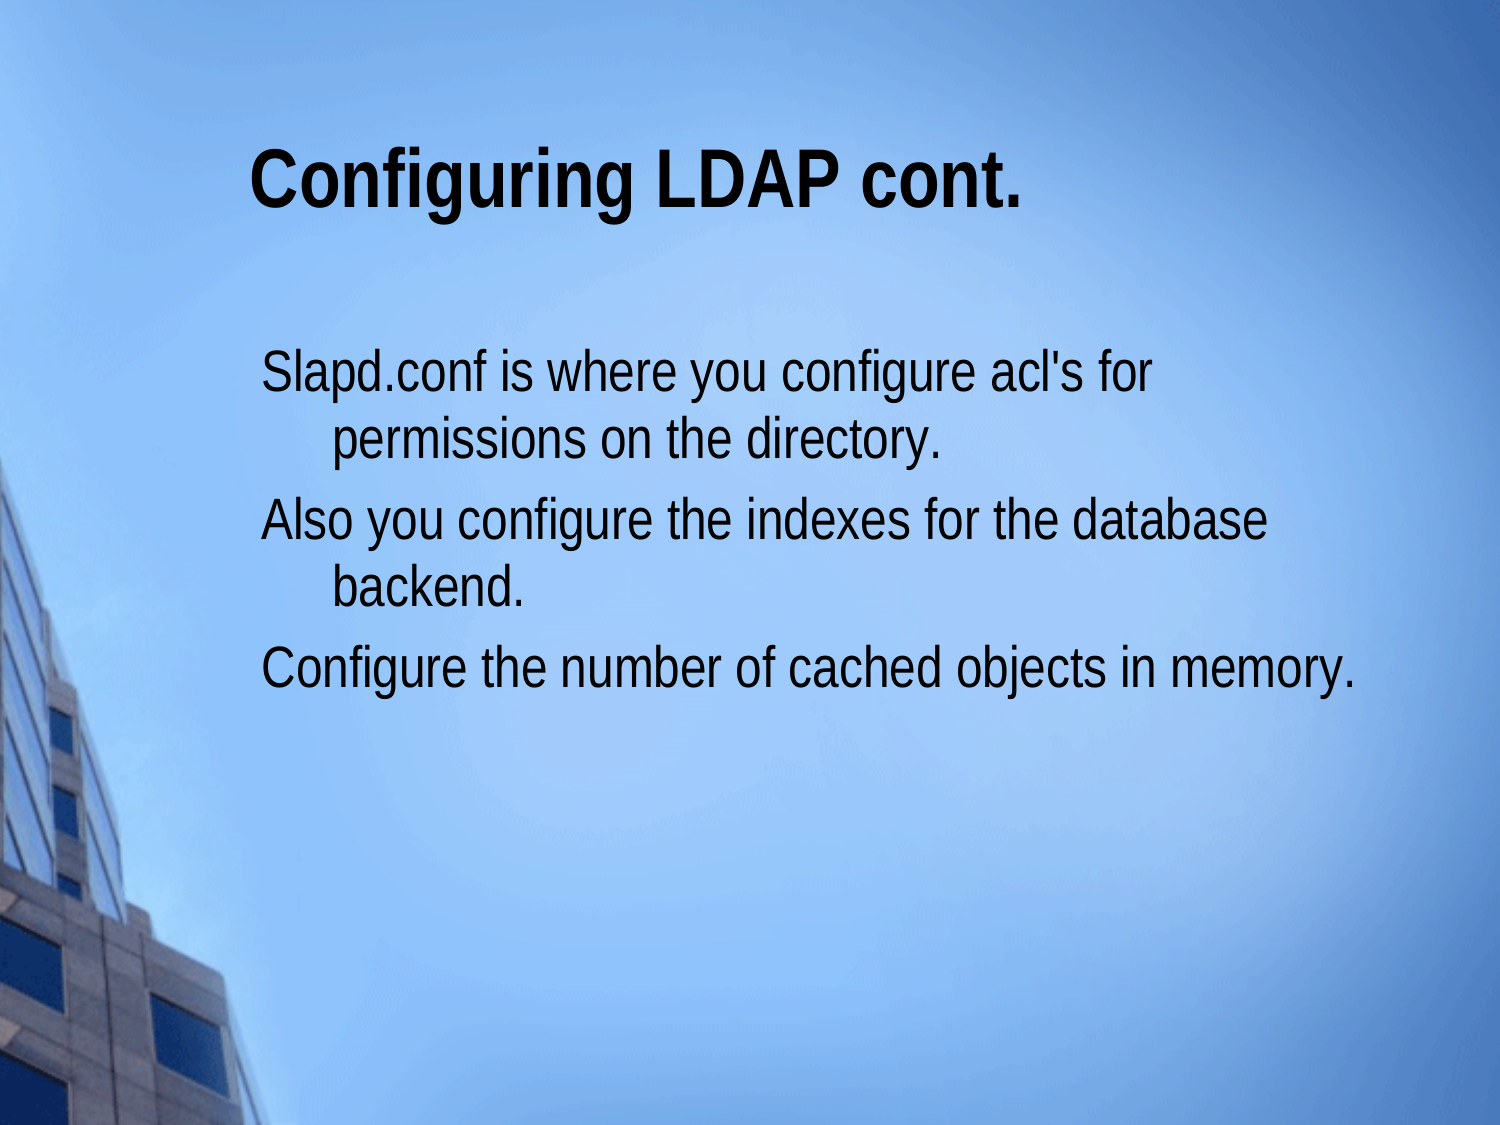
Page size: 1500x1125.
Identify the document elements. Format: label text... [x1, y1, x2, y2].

list Slapd.conf is where you configure acl's for permissions on the directory. Also you configure the indexes for the database backend. Configure the number of cached objects in memory. [249, 337, 1413, 898]
picture [0, 0, 1500, 1125]
title Configuring LDAP cont. [249, 119, 1413, 331]
